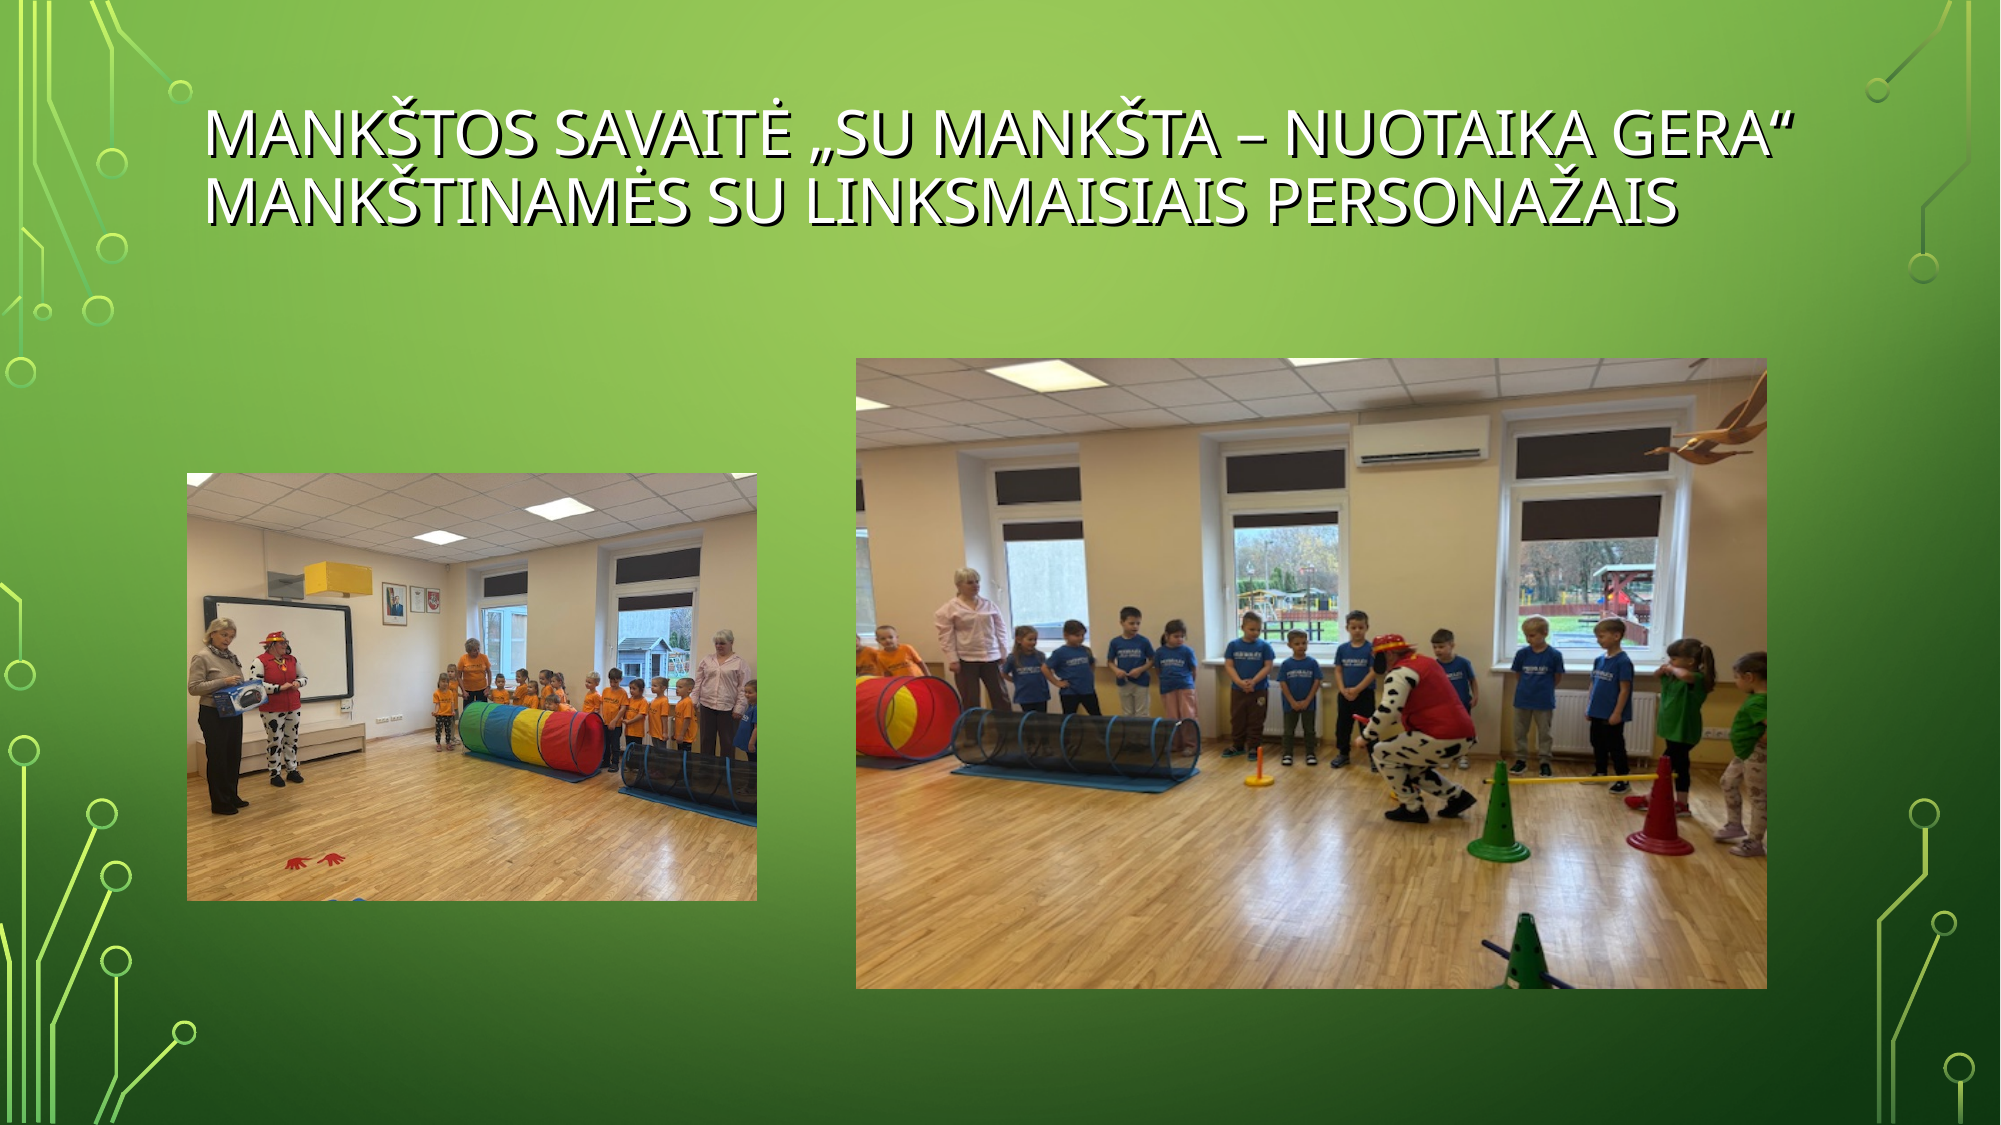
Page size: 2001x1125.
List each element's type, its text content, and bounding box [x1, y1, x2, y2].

title MANKŠTOS SAVAITĖ „SU MANKŠTA – NUOTAIKA GERA“ Mankštinamės su linksmaisiais personažais [187, 64, 1813, 274]
picture [187, 473, 757, 901]
picture [856, 358, 1767, 989]
